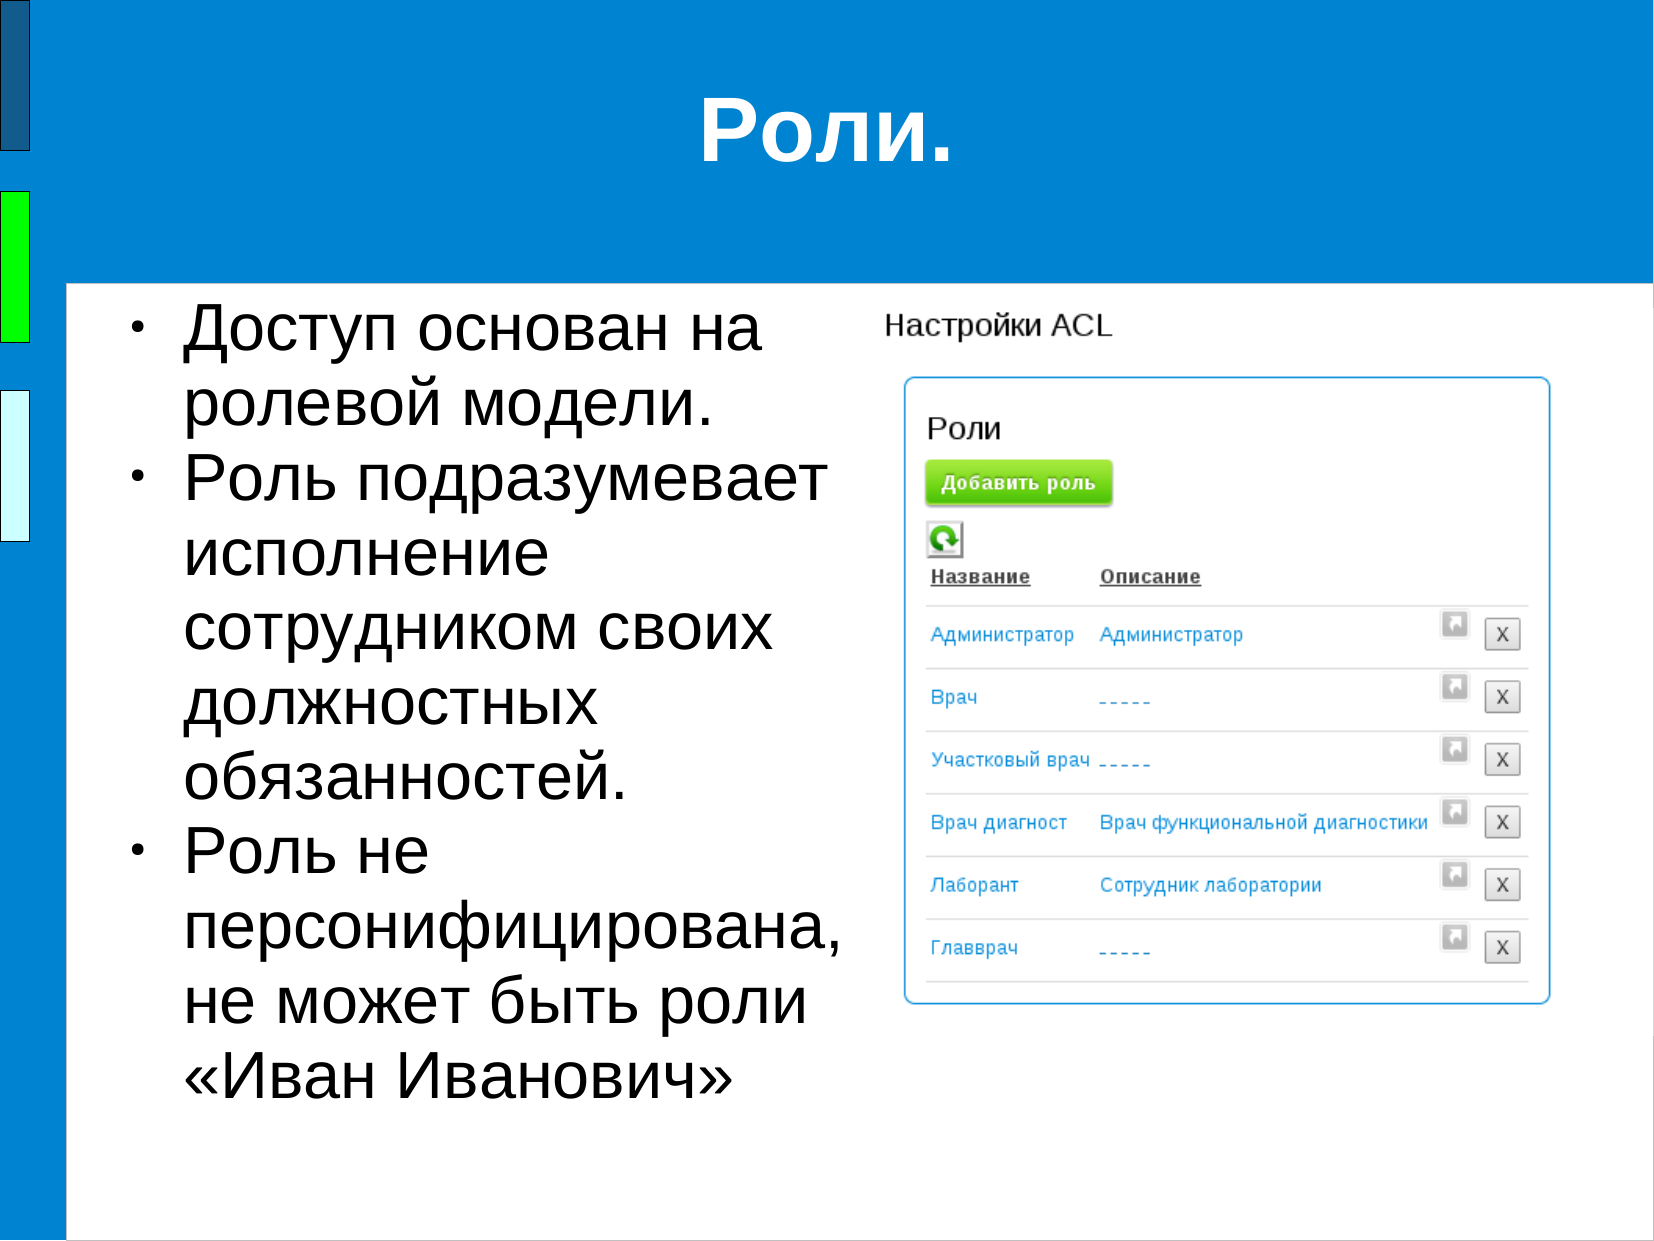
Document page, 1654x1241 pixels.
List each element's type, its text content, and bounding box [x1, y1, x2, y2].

picture [873, 308, 1654, 1036]
list Доступ основан на ролевой модели. Роль подразумевает исполнение сотрудником своих должностных обязанностей. Роль не персонифицирована, не может быть роли «Иван Иванович» [82, 290, 901, 1113]
title Роли. [82, 25, 1571, 233]
